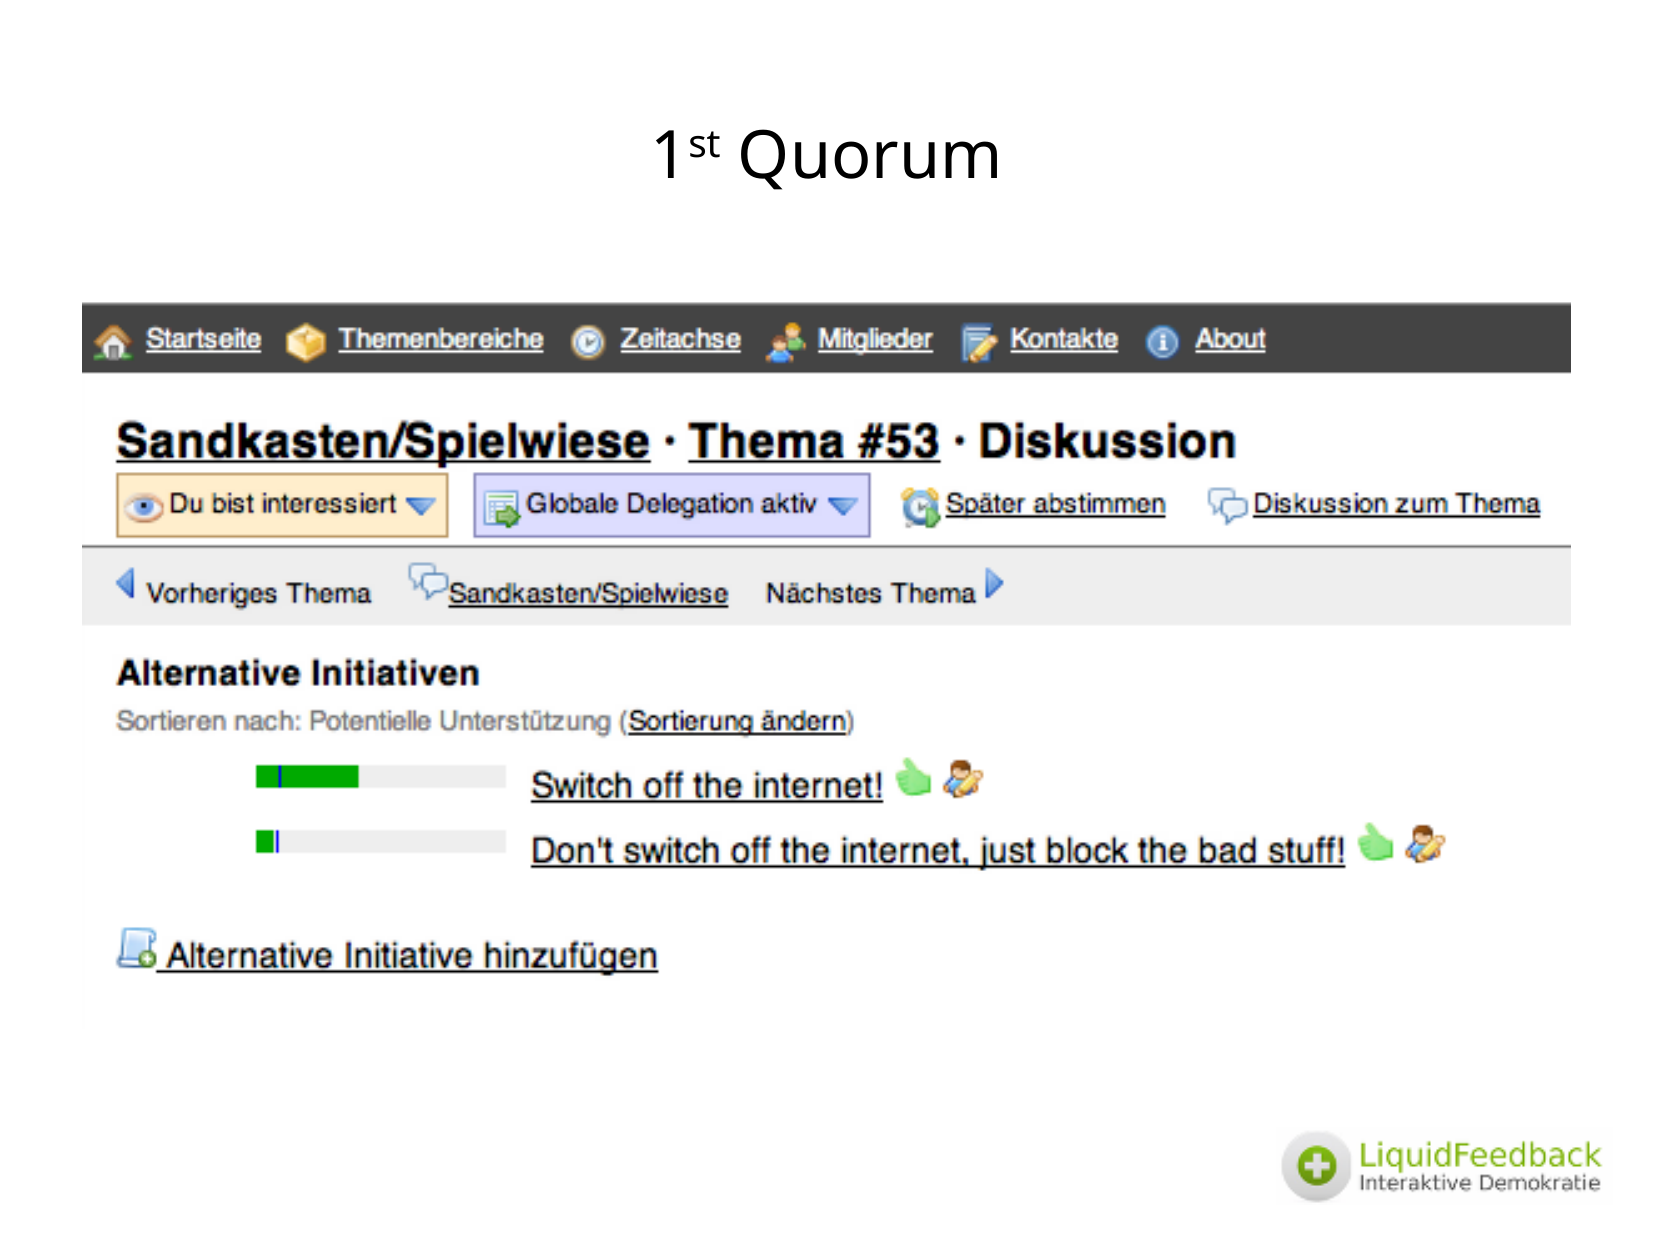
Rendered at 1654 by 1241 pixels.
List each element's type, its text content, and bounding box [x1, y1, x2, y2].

picture [82, 291, 1571, 1041]
picture [1276, 1127, 1613, 1205]
title 1st Quorum [82, 49, 1571, 257]
